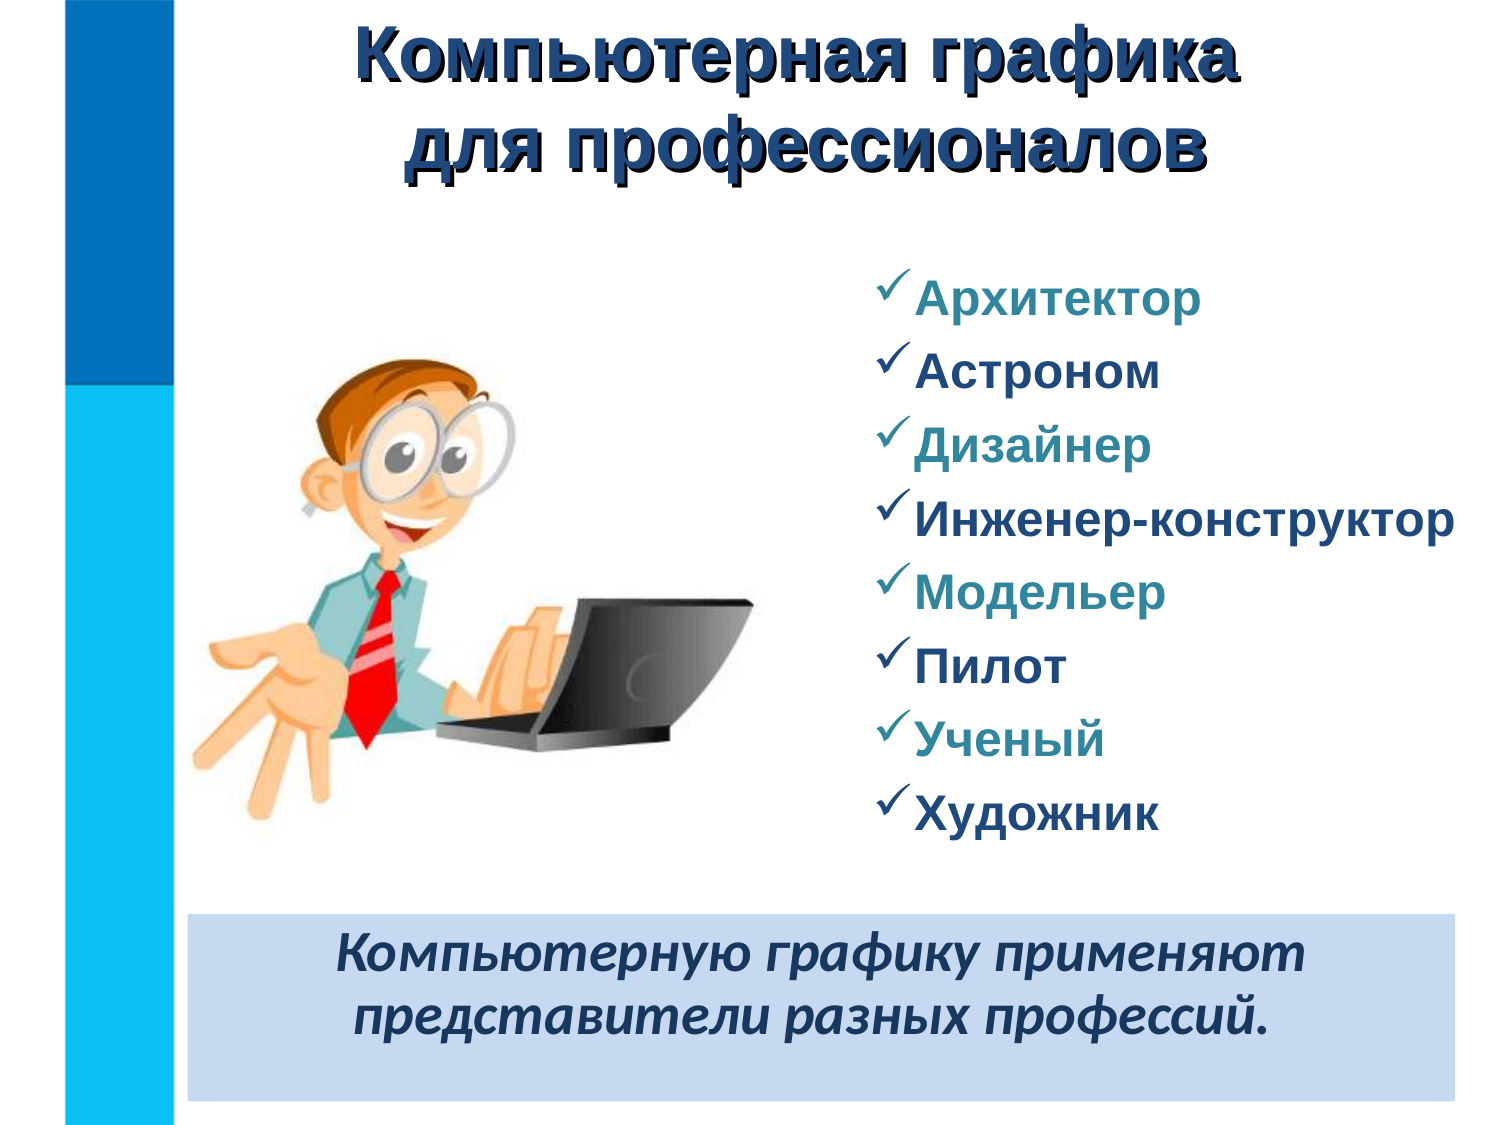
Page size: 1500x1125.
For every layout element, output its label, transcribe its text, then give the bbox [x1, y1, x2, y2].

title Компьютерная графика для профессионалов [187, 0, 1425, 188]
text_box Архитектор Астроном Дизайнер Инженер-конструктор Модельер Пилот Ученый Художник [785, 257, 1500, 915]
picture [0, 0, 1500, 1125]
list Компьютерную графику применяют представители разных профессий. [187, 913, 1455, 1102]
